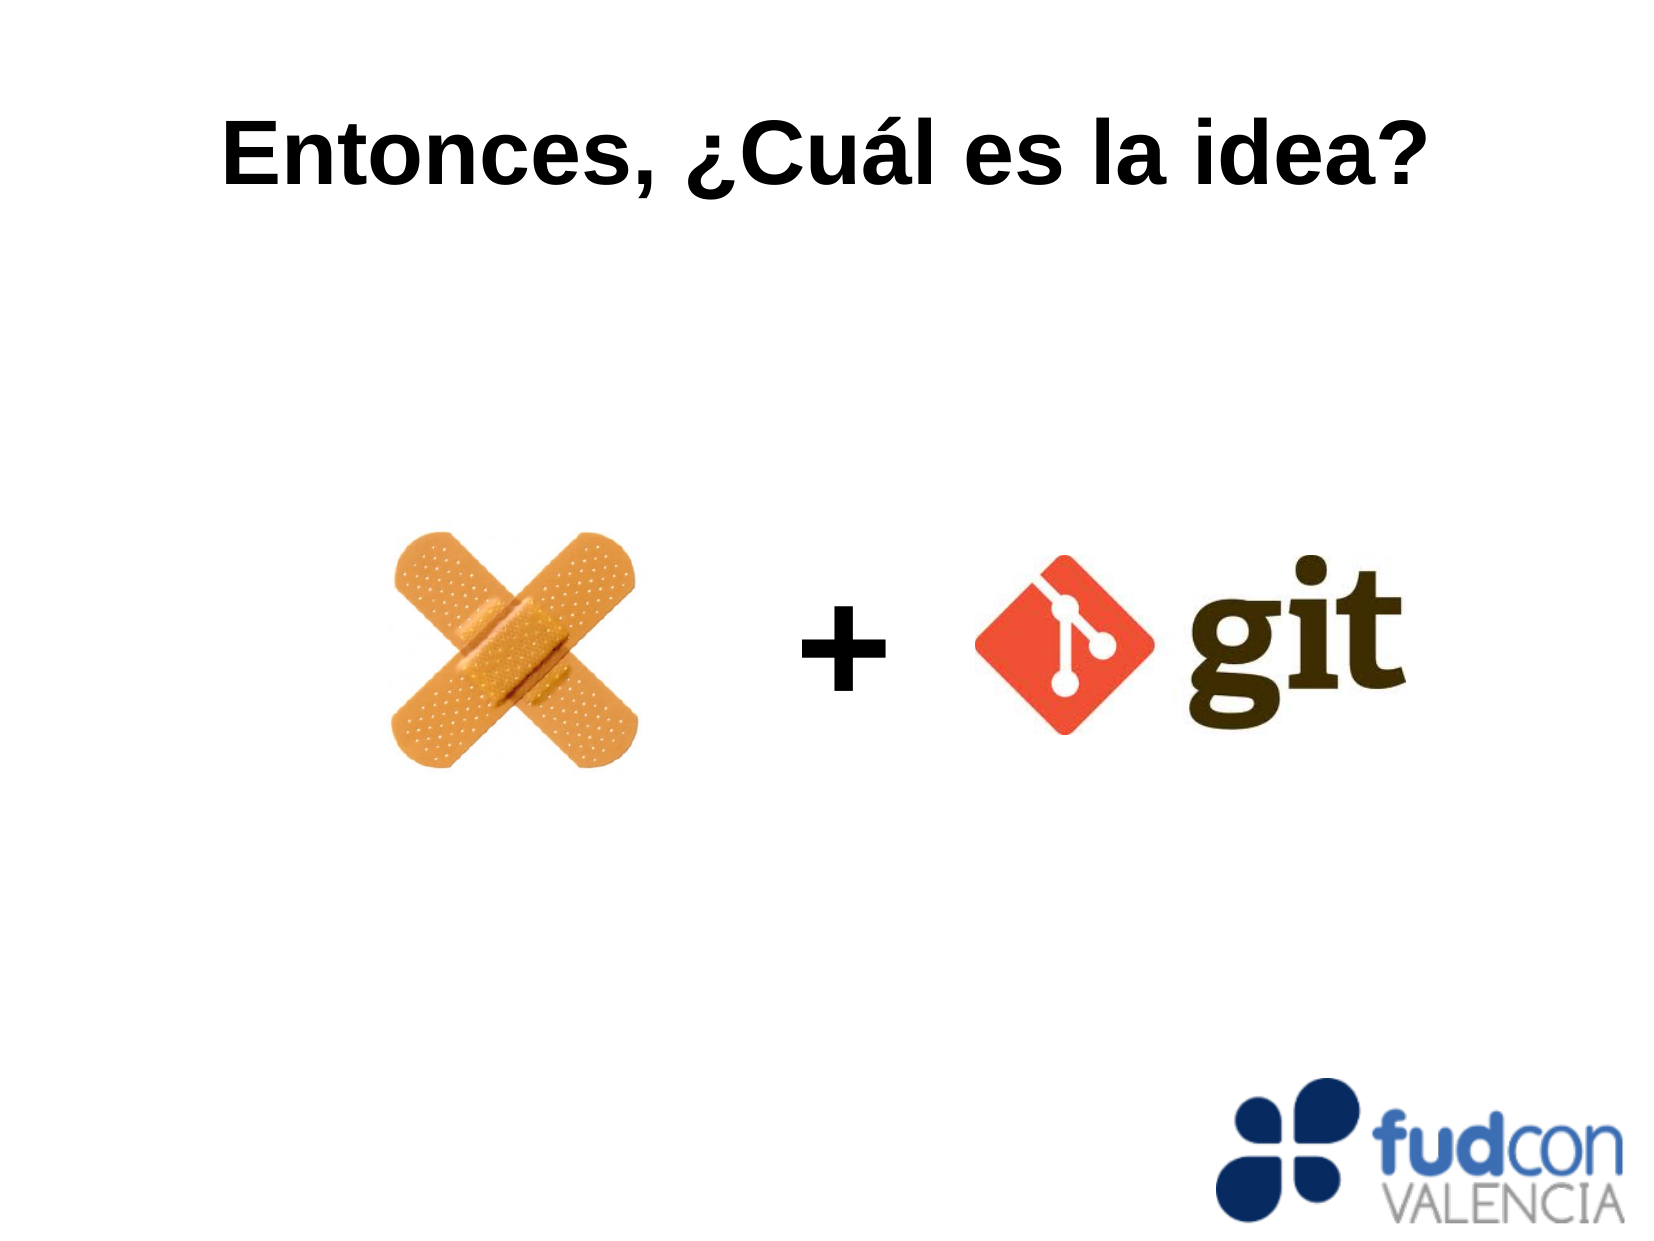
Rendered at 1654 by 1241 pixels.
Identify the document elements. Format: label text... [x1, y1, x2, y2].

picture [1216, 1078, 1643, 1230]
picture [380, 519, 650, 780]
title + [726, 543, 963, 751]
picture [975, 555, 1406, 735]
title Entonces, ¿Cuál es la idea? [82, 49, 1571, 257]
